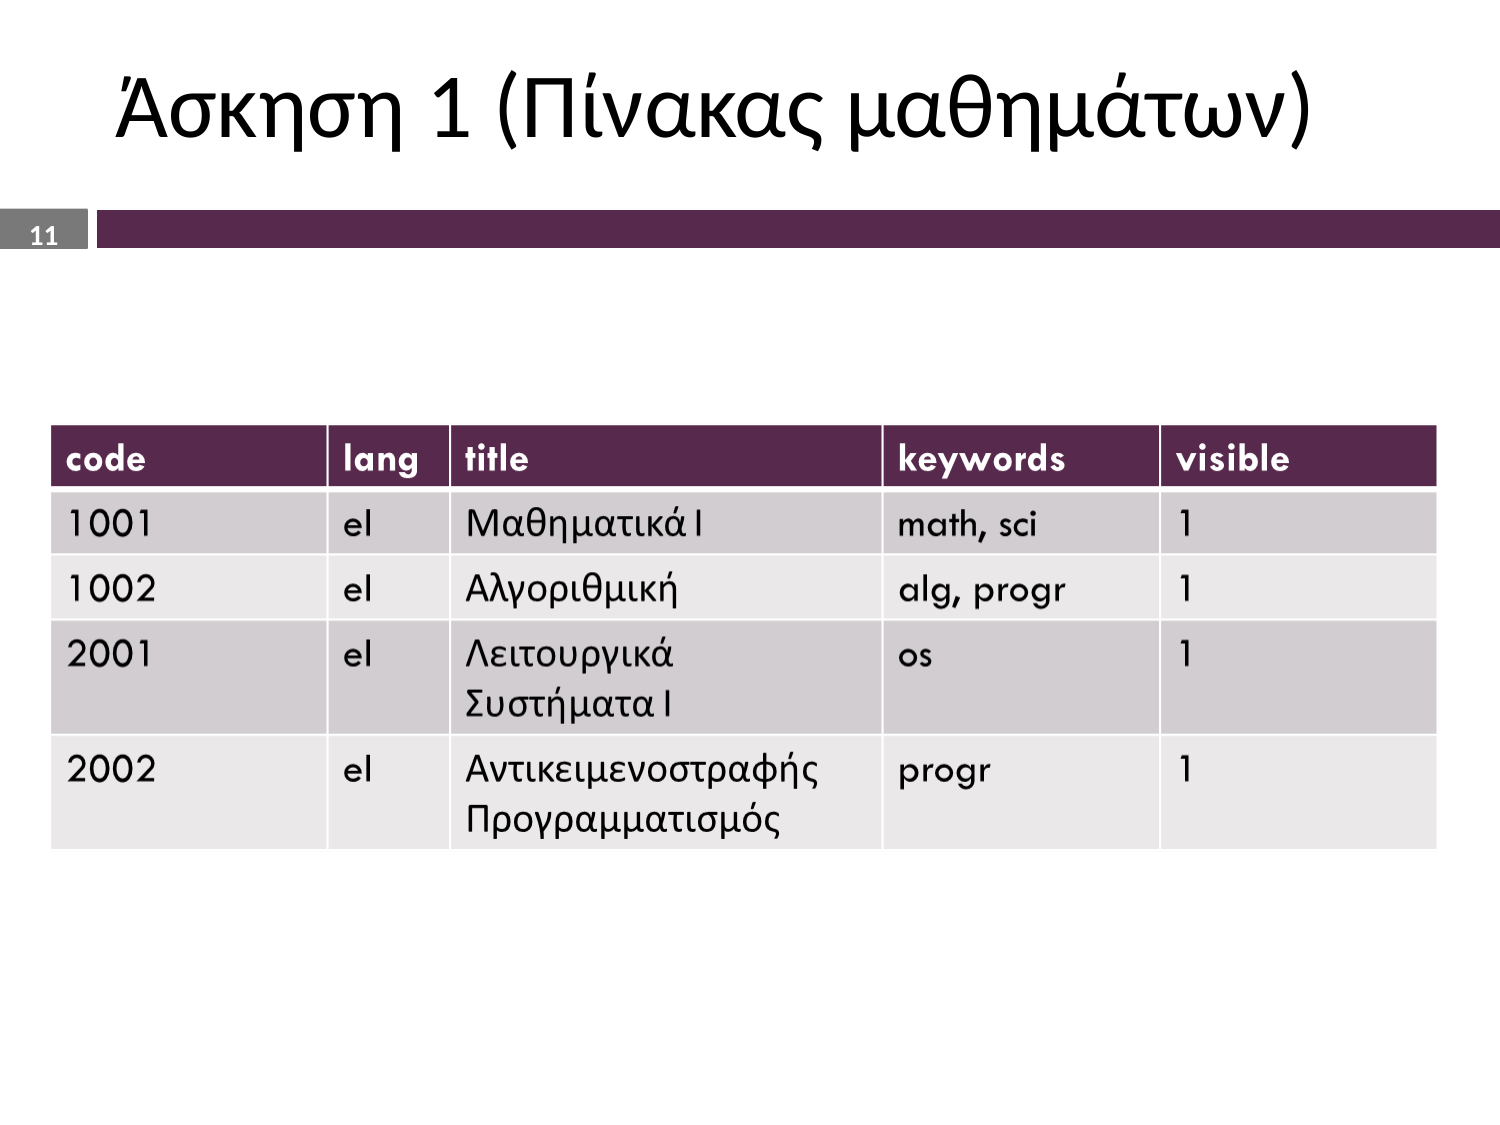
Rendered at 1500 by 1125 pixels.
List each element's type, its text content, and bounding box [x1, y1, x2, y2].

text_box [0, 208, 88, 249]
title Άσκηση 1 (Πίνακας μαθημάτων) [100, 19, 1438, 182]
picture [50, 420, 1438, 868]
